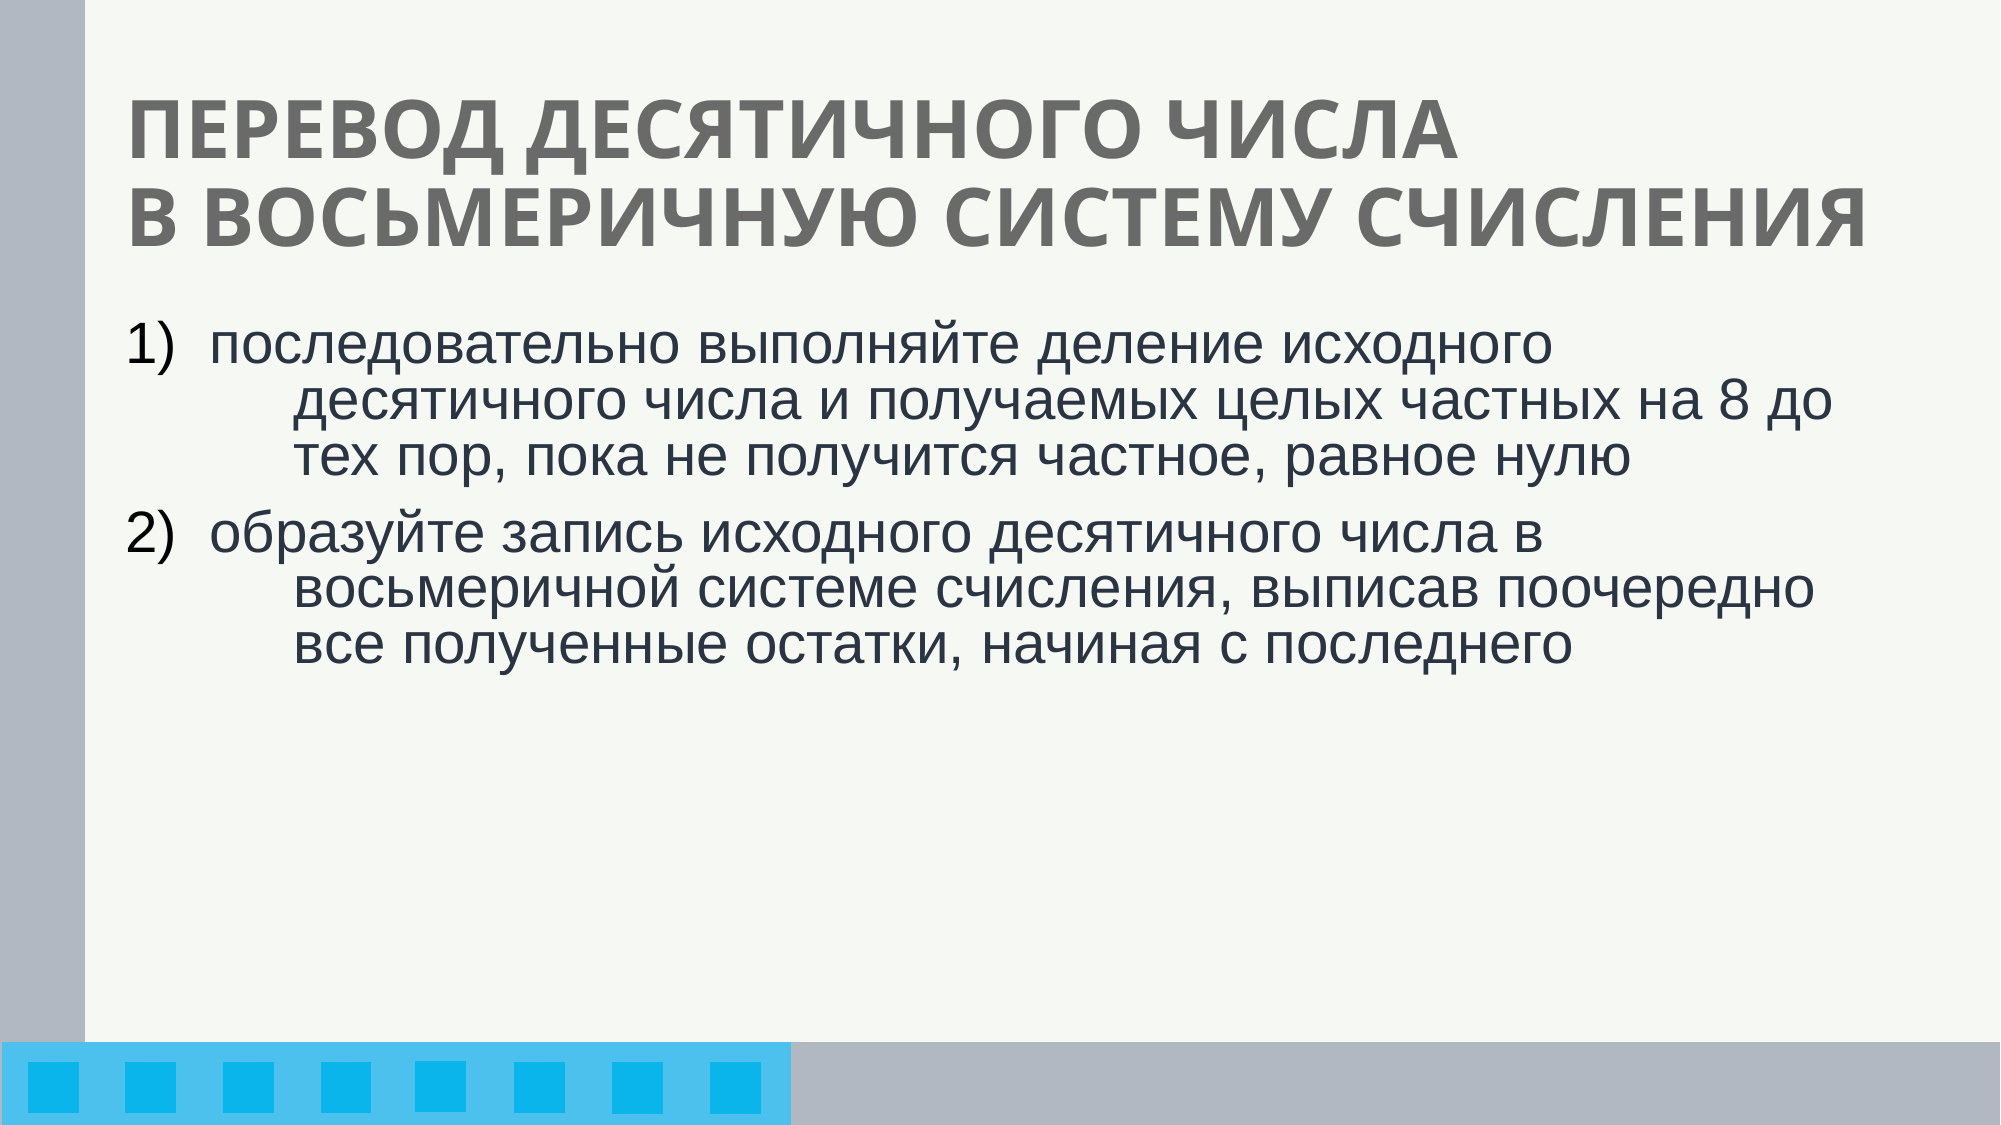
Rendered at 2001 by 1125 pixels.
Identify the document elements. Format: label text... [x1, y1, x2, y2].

title ПЕРЕВОД ДЕСЯТИЧНОГО ЧИСЛА В ВОСЬМЕРИЧНУЮ СИСТЕМУ СЧИСЛЕНИЯ [110, 67, 1892, 286]
list последовательно выполняйте деление исходного десятичного числа и получаемых целых частных на 8 до тех пор, пока не получится частное, равное нулю образуйте запись исходного десятичного числа в восьмеричной системе счисления, выписав поочередно все полученные остатки, начиная с последнего [110, 311, 1892, 1058]
